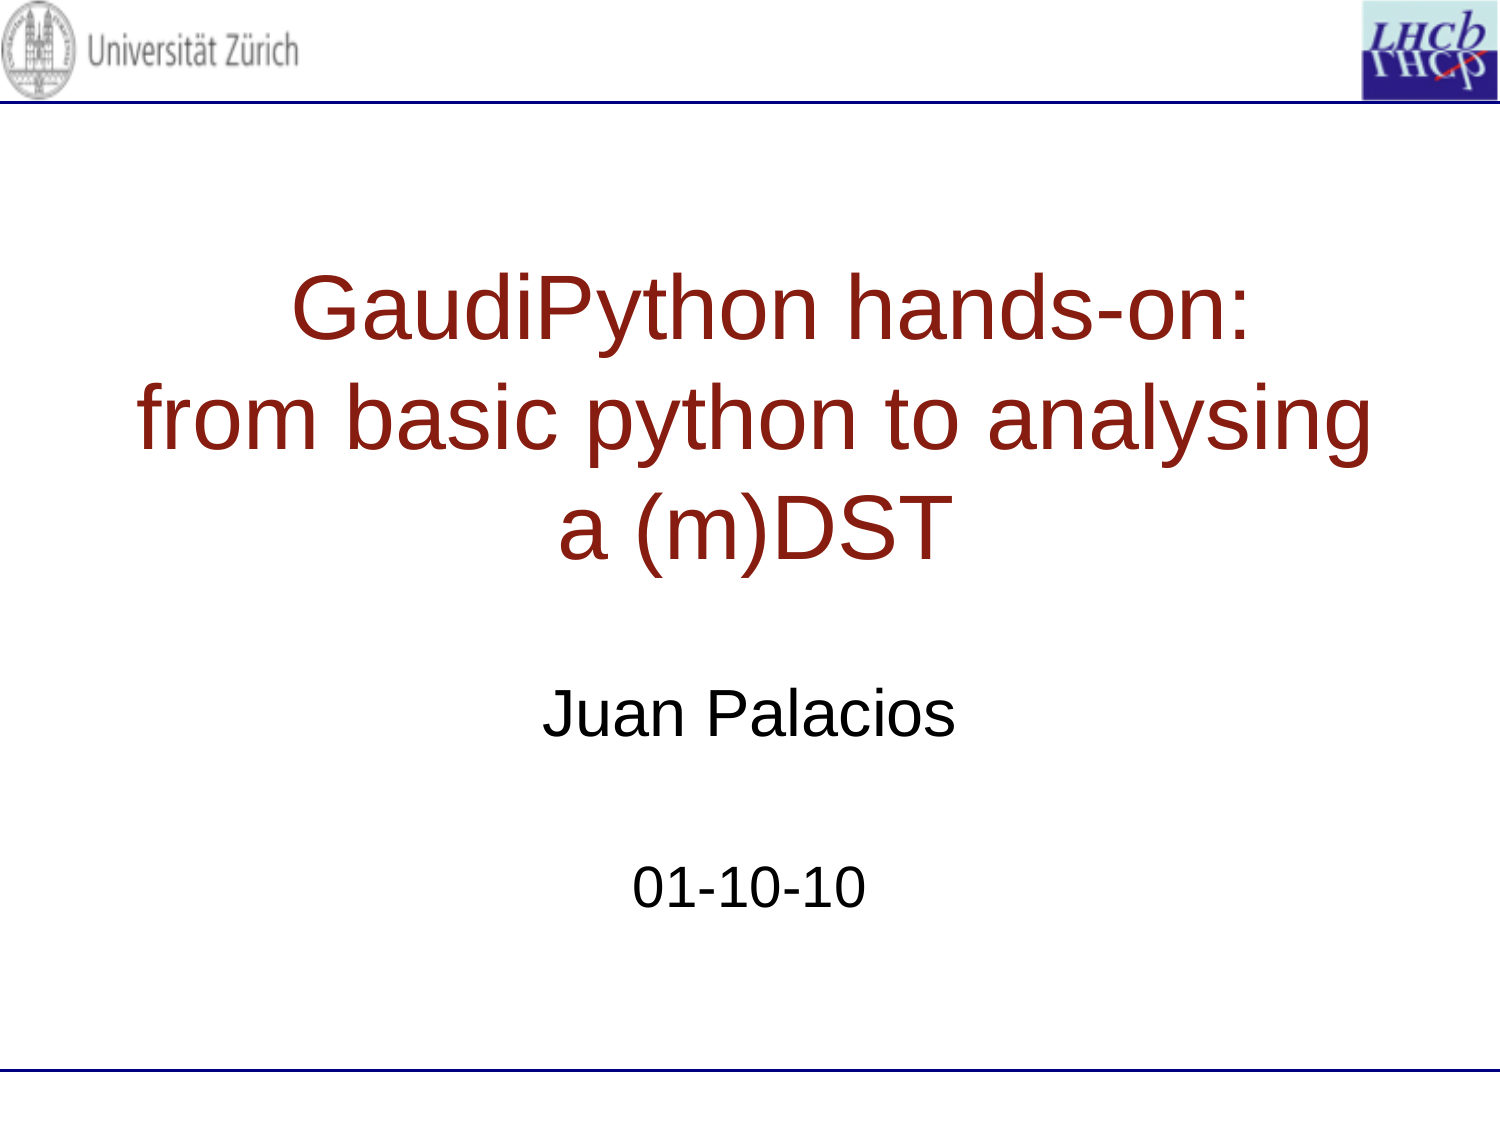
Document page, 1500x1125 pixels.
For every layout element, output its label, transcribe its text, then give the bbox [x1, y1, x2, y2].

picture [1360, 0, 1500, 101]
text_box Juan Palacios 01-10-10 [225, 662, 1276, 1013]
picture [0, 0, 307, 101]
title GaudiPython hands-on: from basic python to analysing a (m)DST [87, 200, 1426, 626]
